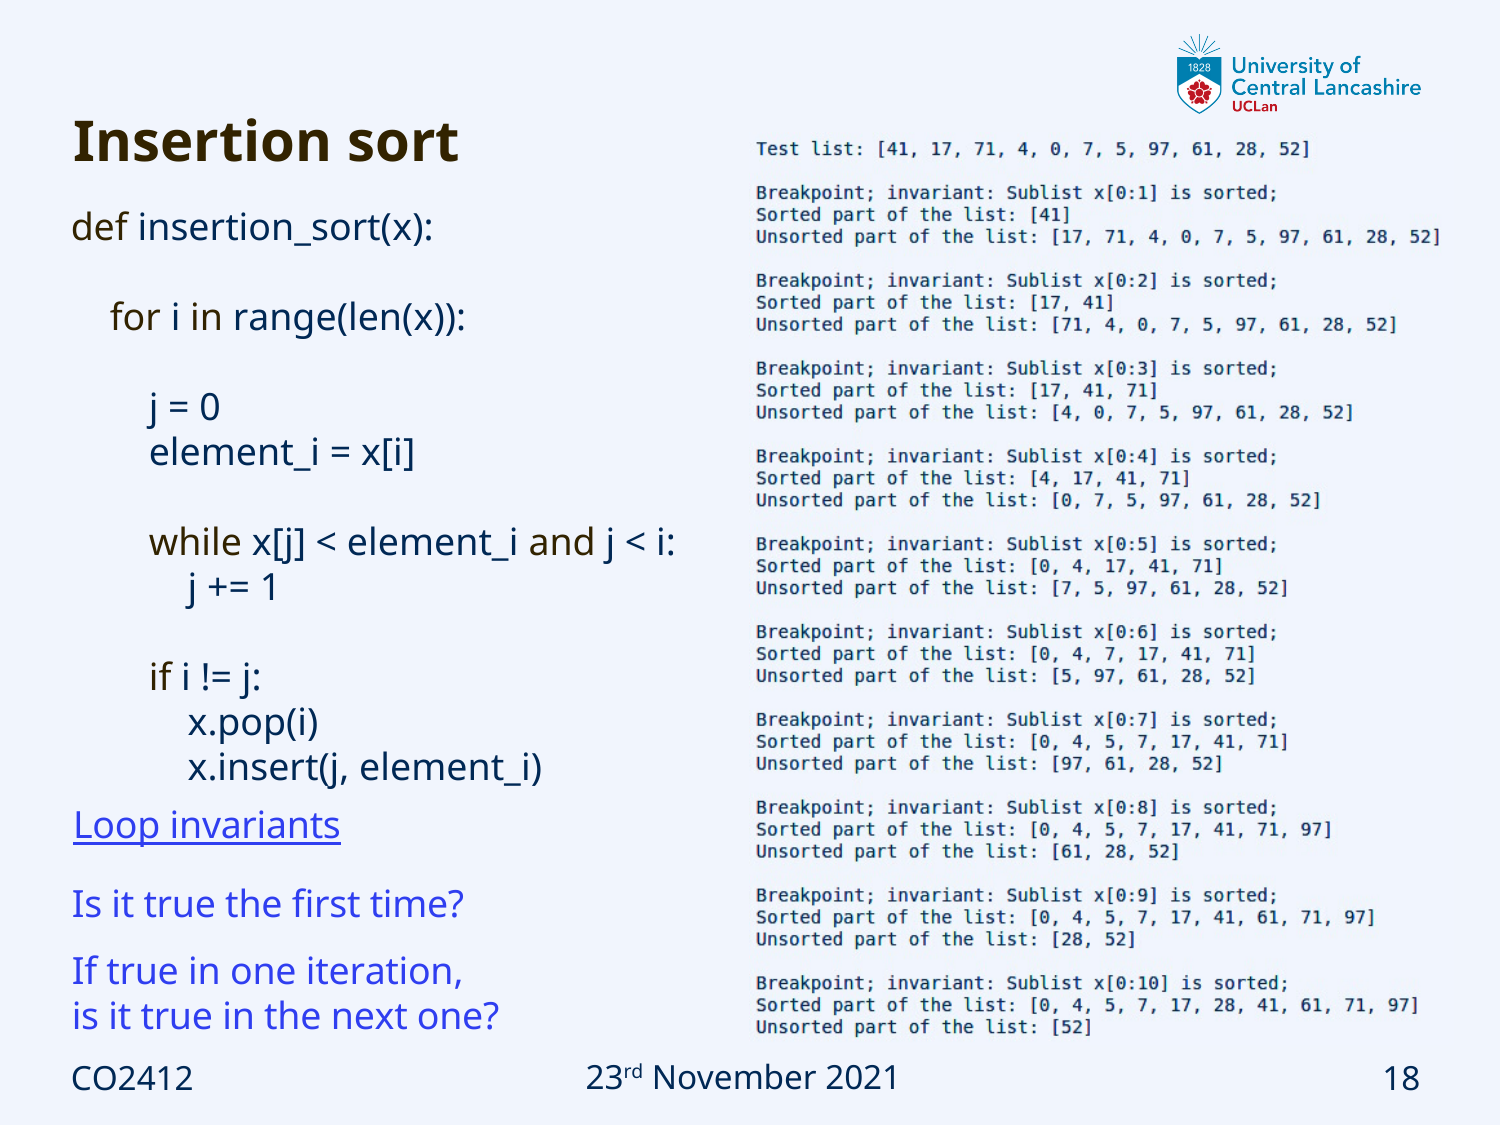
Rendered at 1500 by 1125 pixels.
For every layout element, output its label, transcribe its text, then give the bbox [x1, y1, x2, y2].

text_box def insertion_sort(x): for i in range(len(x)): j = 0 element_i = x[i] while x[j] < element_i and j < i: j += 1 if i != j: x.pop(i) x.insert(j, element_i) [55, 195, 713, 872]
title Insertion sort [58, 54, 1500, 224]
text_box Loop invariants [58, 794, 637, 854]
picture [1177, 34, 1421, 54]
text_box Is it true the first time? If true in one iteration, is it true in the next one? [57, 872, 631, 1045]
picture [749, 132, 1454, 1046]
